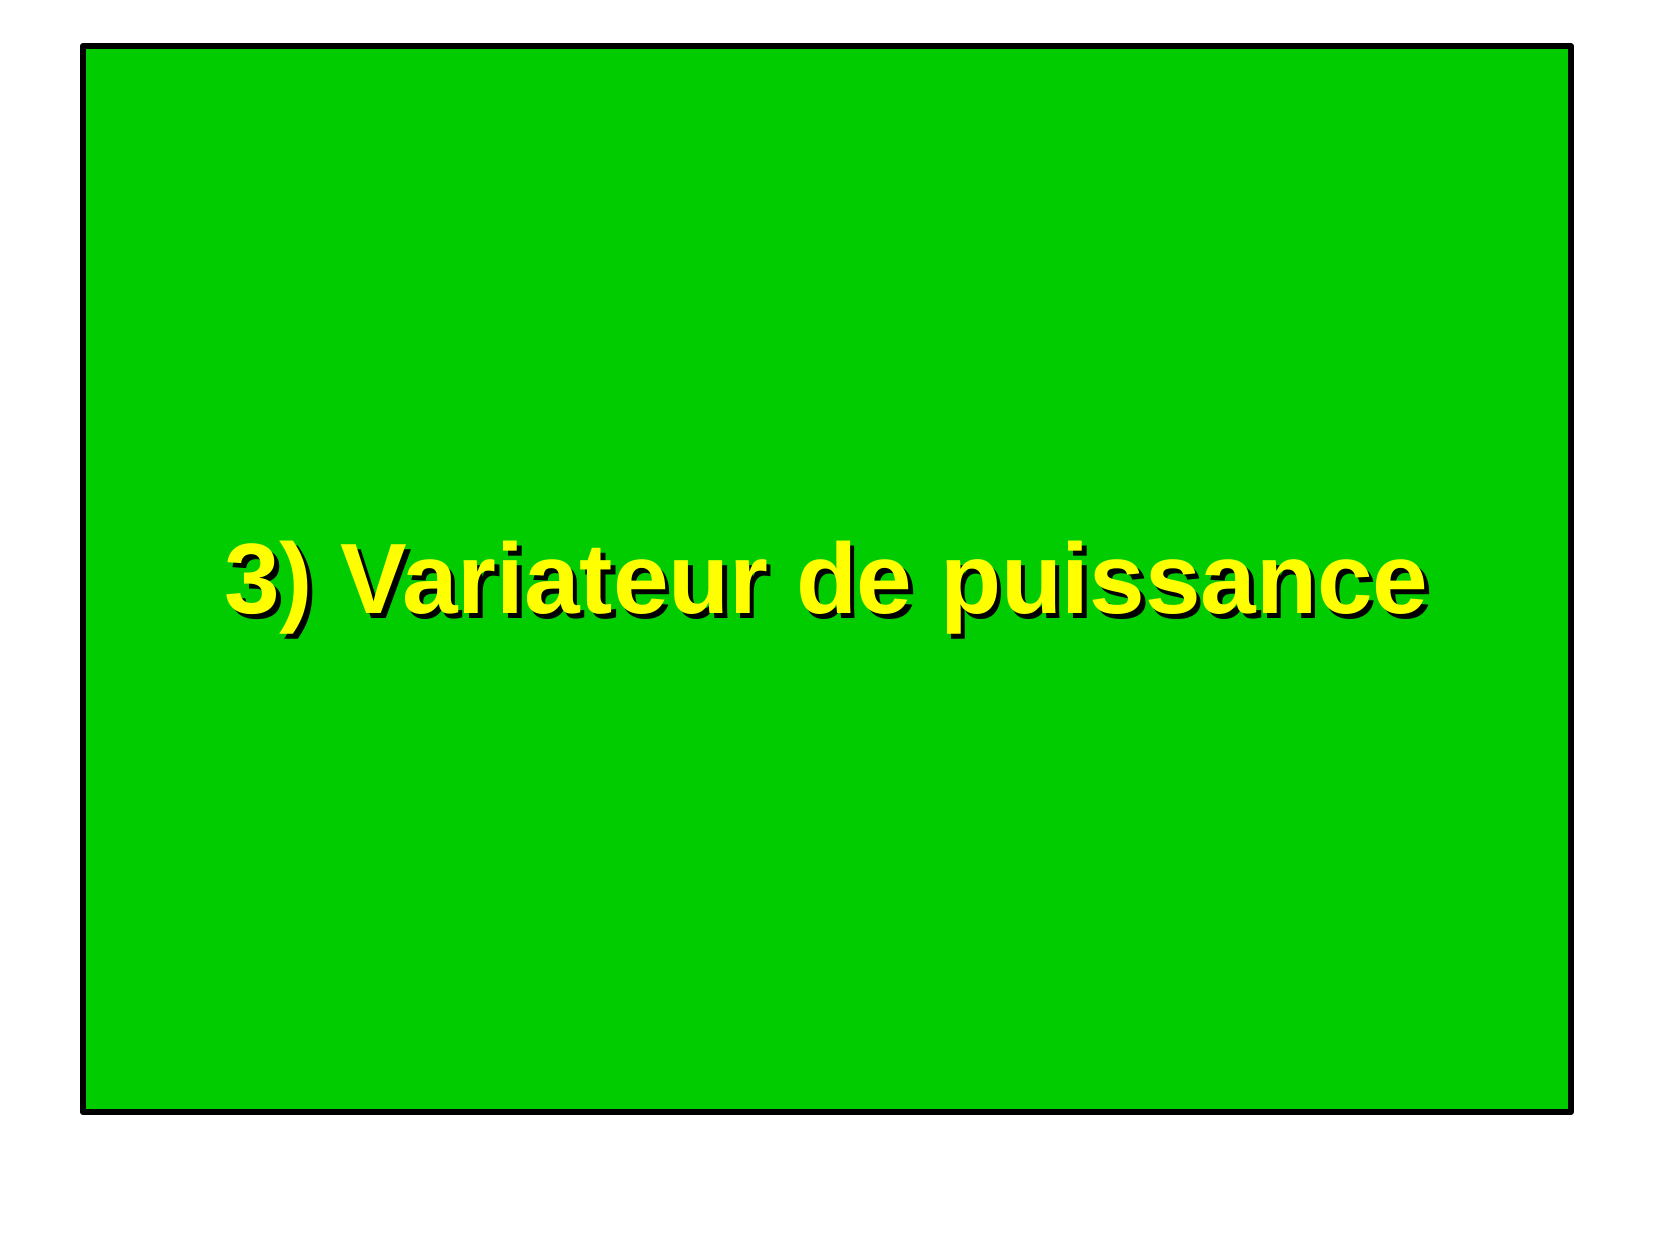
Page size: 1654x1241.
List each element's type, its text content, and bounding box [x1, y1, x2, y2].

subtitle 3) Variateur de puissance [82, 46, 1571, 1112]
